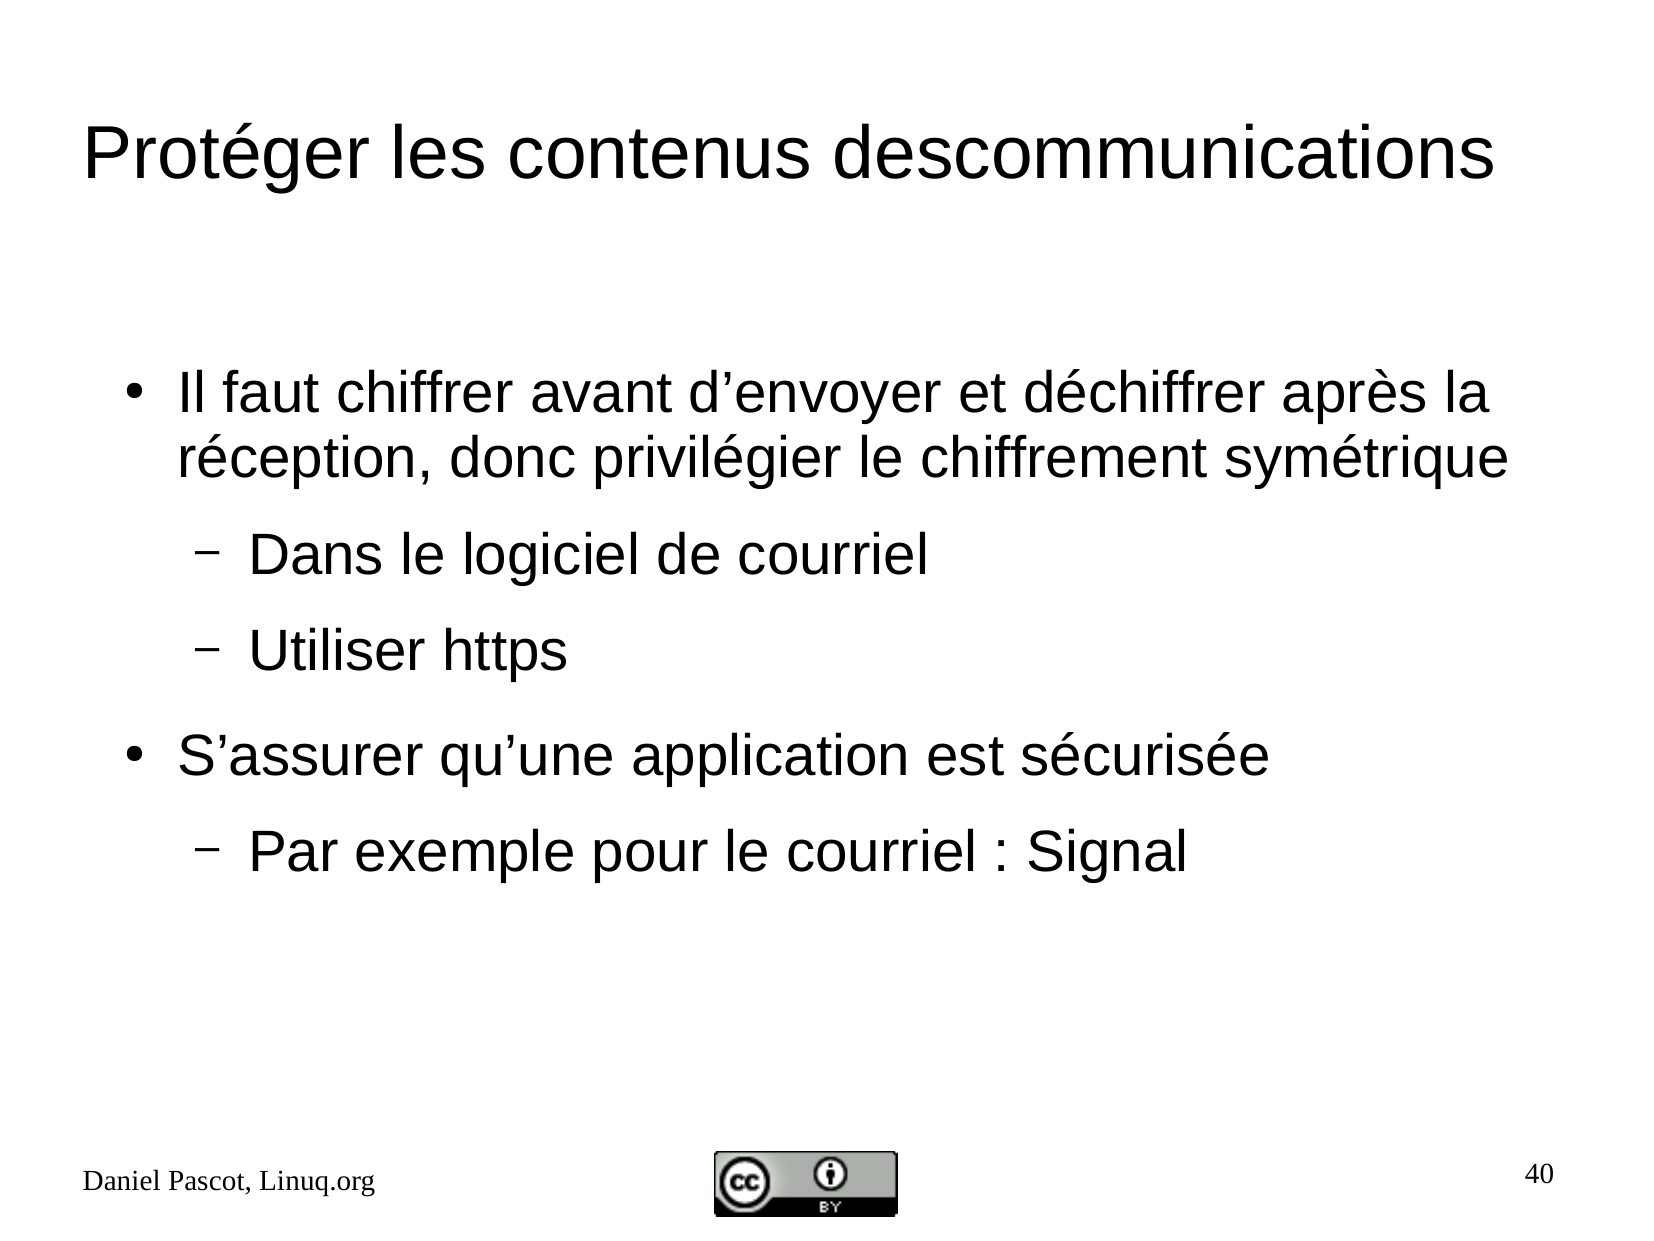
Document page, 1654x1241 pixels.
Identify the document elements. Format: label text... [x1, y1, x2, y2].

picture [714, 1151, 898, 1217]
list Il faut chiffrer avant d’envoyer et déchiffrer après la réception, donc privilégier le chiffrement symétrique Dans le logiciel de courriel Utiliser https S’assurer qu’une application est sécurisée Par exemple pour le courriel : Signal [106, 360, 1595, 1080]
text_box [82, 49, 1571, 257]
